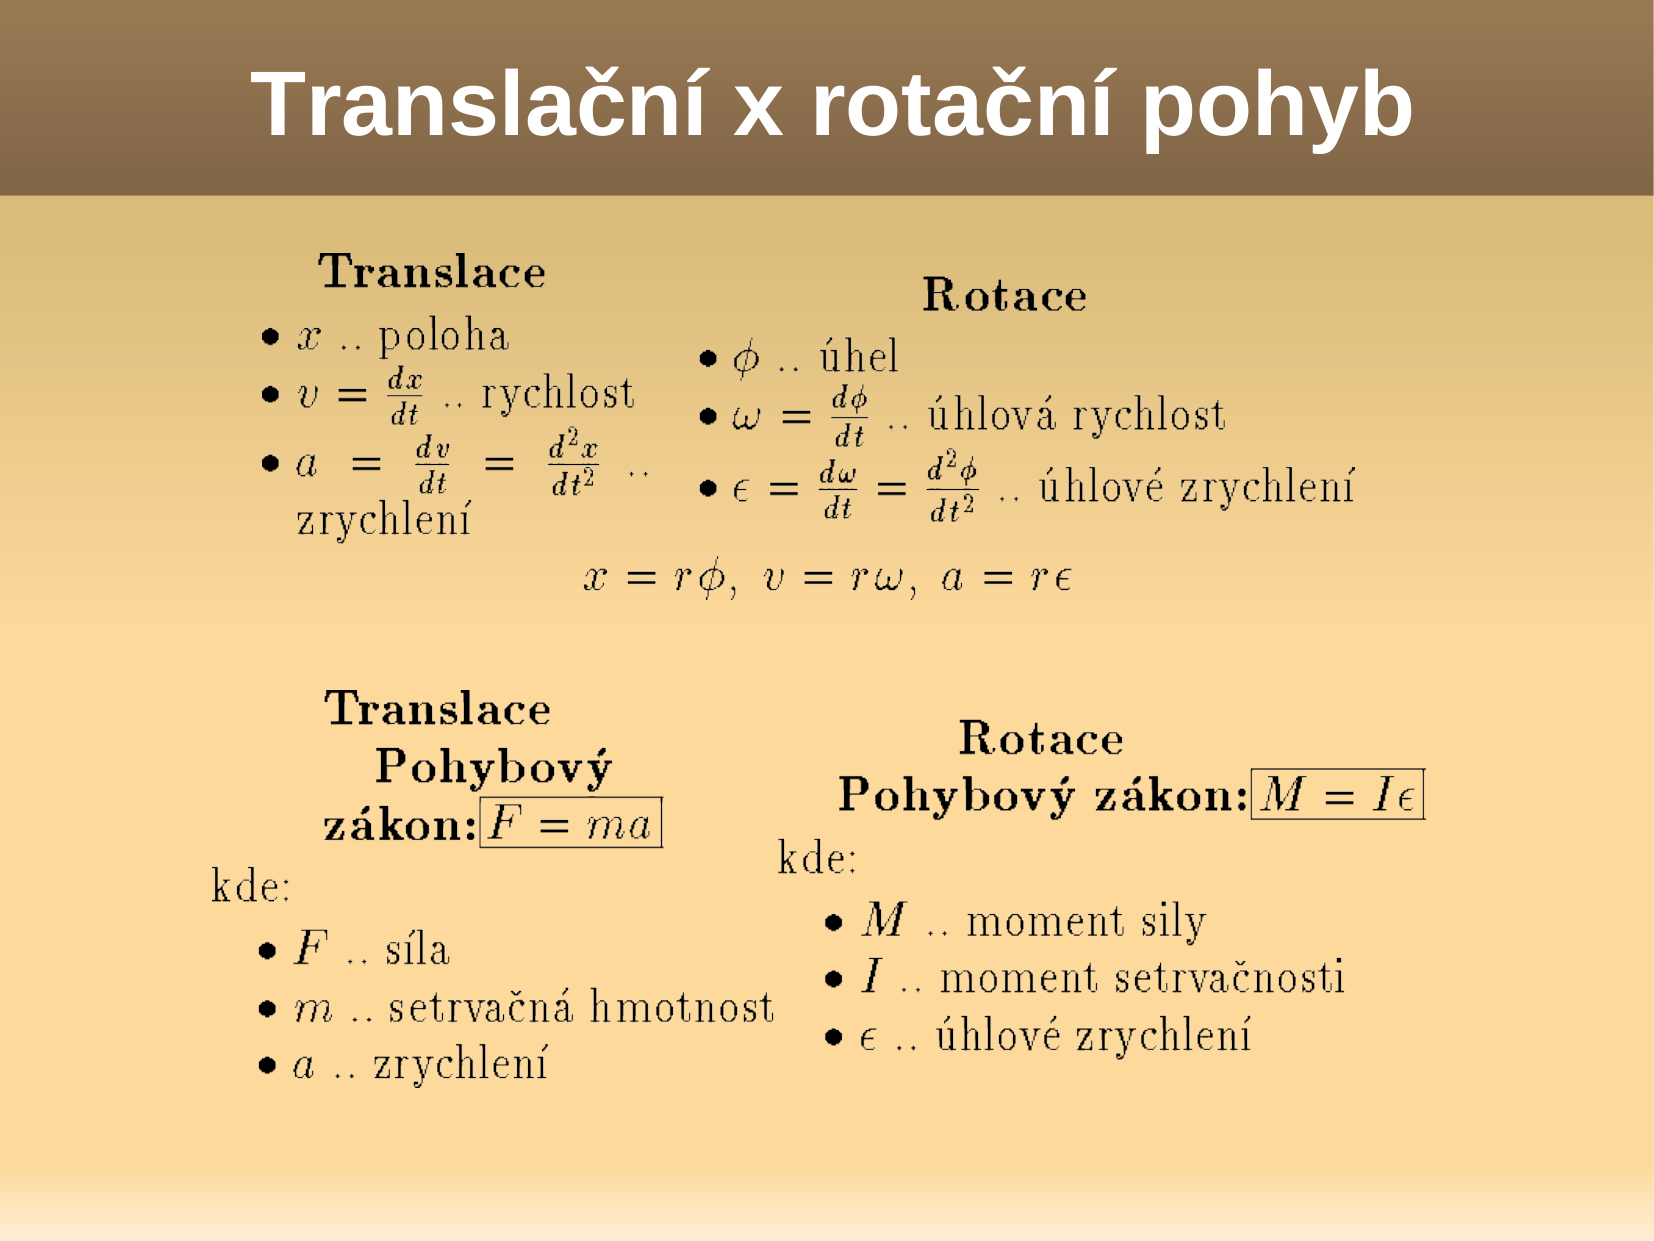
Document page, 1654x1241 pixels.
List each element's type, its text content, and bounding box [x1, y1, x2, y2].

title Translační x rotační pohyb [76, 7, 1565, 200]
picture [0, 0, 1654, 1241]
